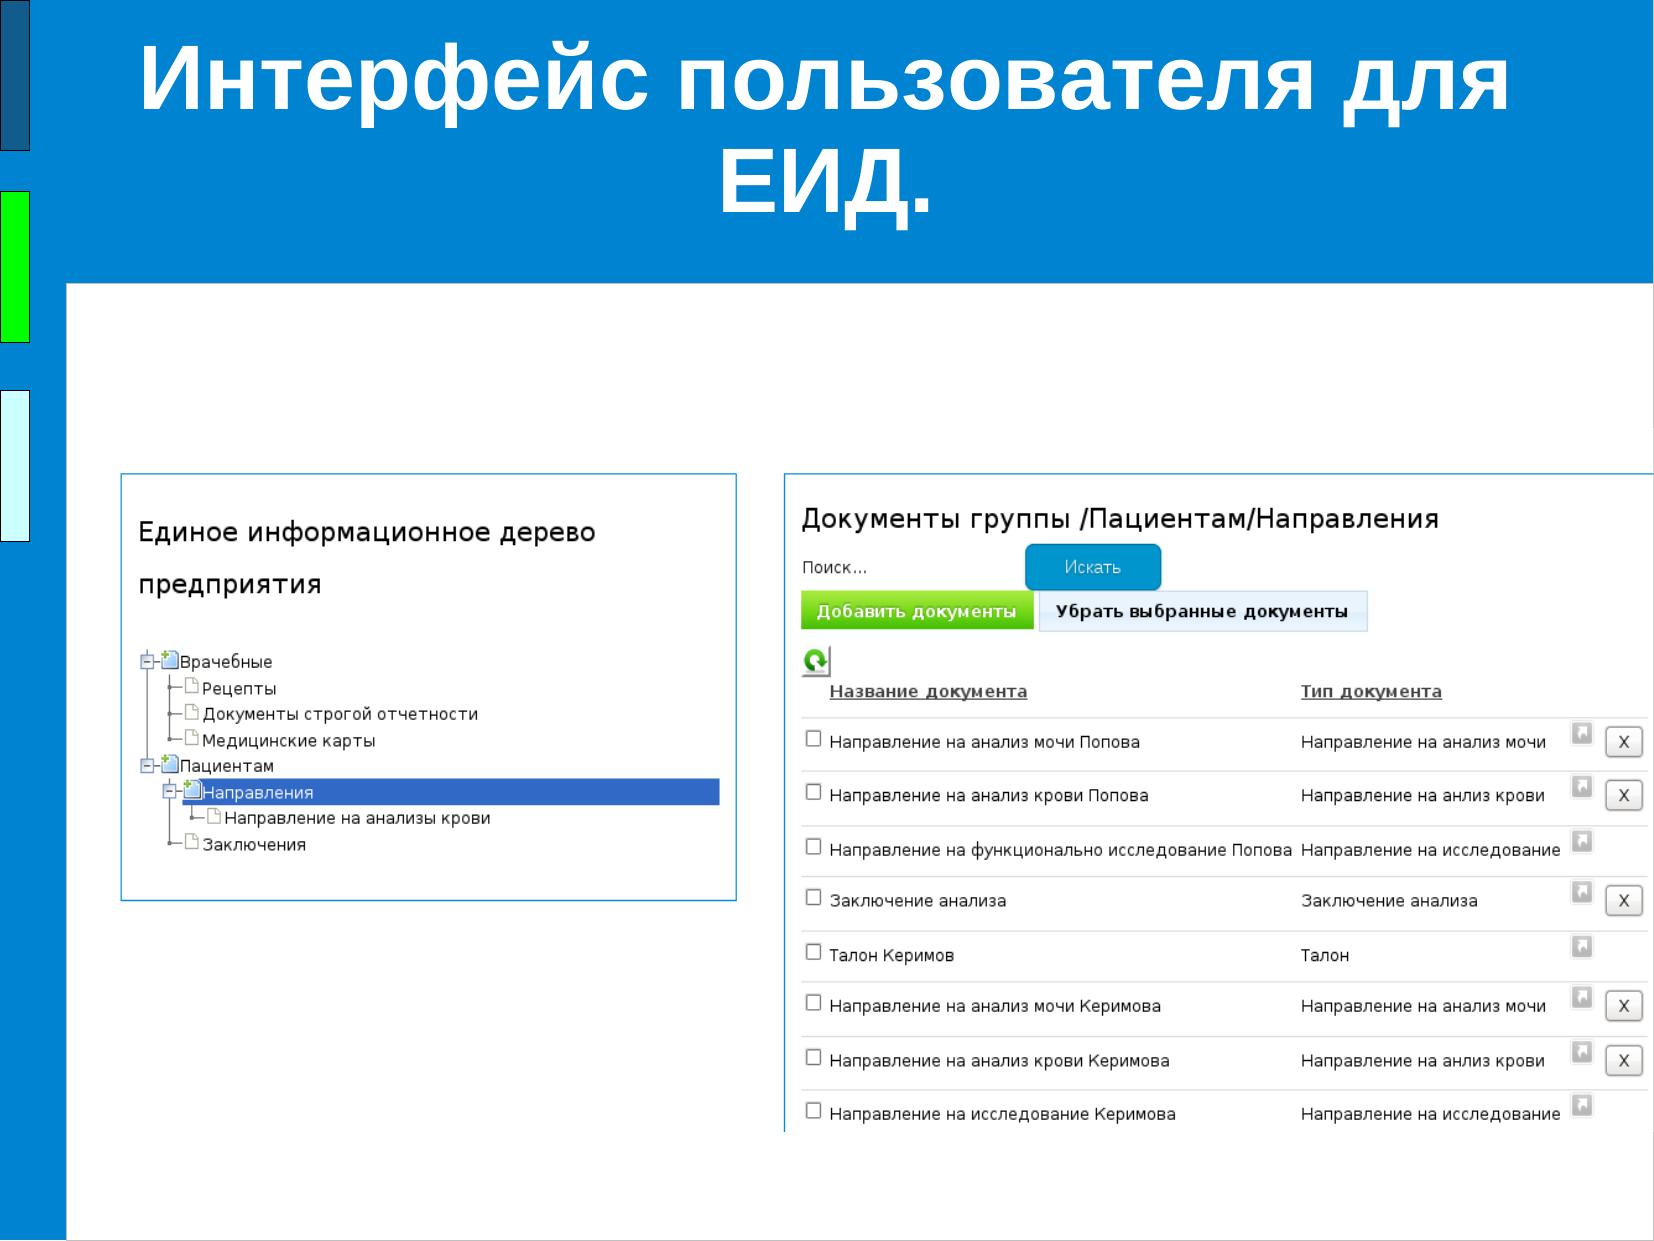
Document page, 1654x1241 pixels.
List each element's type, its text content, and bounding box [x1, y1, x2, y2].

picture [117, 428, 1654, 1132]
title Интерфейс пользователя для ЕИД. [82, 26, 1571, 232]
